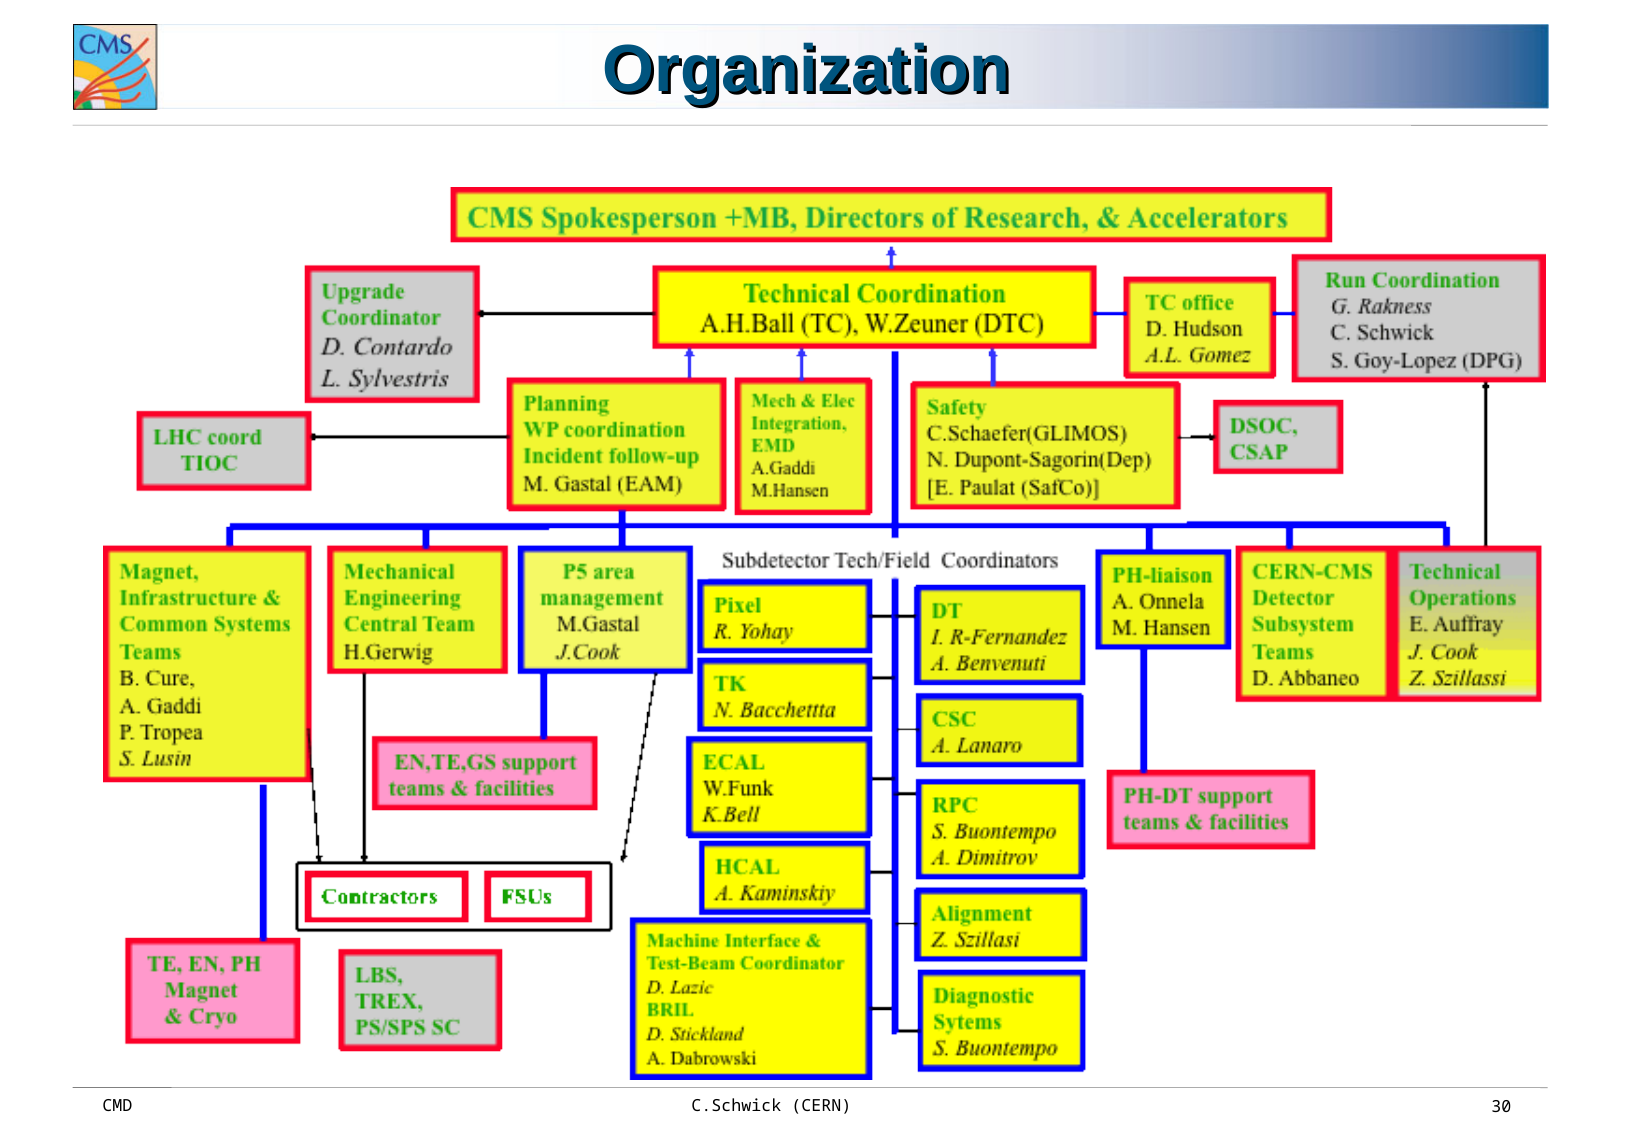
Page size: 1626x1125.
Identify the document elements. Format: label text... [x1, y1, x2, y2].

picture [103, 187, 1546, 1081]
picture [1462, 24, 1551, 110]
picture [72, 24, 152, 110]
title Organization [152, 21, 1462, 117]
